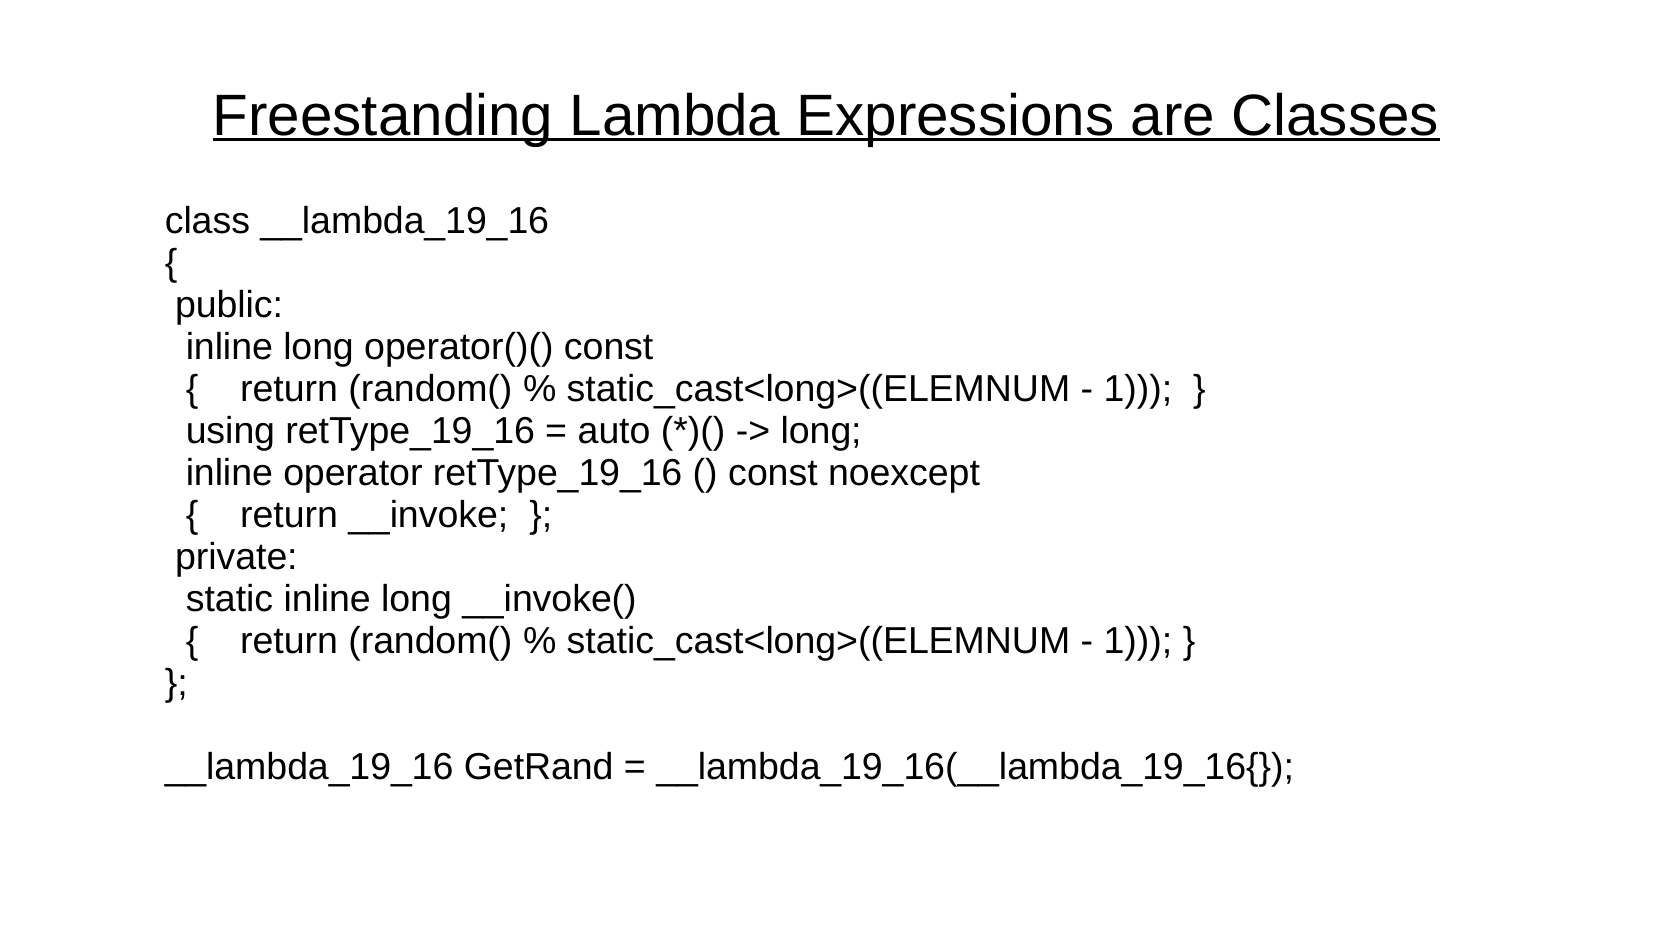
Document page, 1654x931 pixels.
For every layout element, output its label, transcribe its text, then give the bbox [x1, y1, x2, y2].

title Freestanding Lambda Expressions are Classes [82, 37, 1571, 193]
text_box class __lambda_19_16 { public: inline long operator()() const { return (random() % static_cast<long>((ELEMNUM - 1))); } using retType_19_16 = auto (*)() -> long; inline operator retType_19_16 () const noexcept { return __invoke; }; private: static inline long __invoke() { return (random() % static_cast<long>((ELEMNUM - 1))); } }; __lambda_19_16 GetRand = __lambda_19_16(__lambda_19_16{}); [150, 192, 1606, 837]
